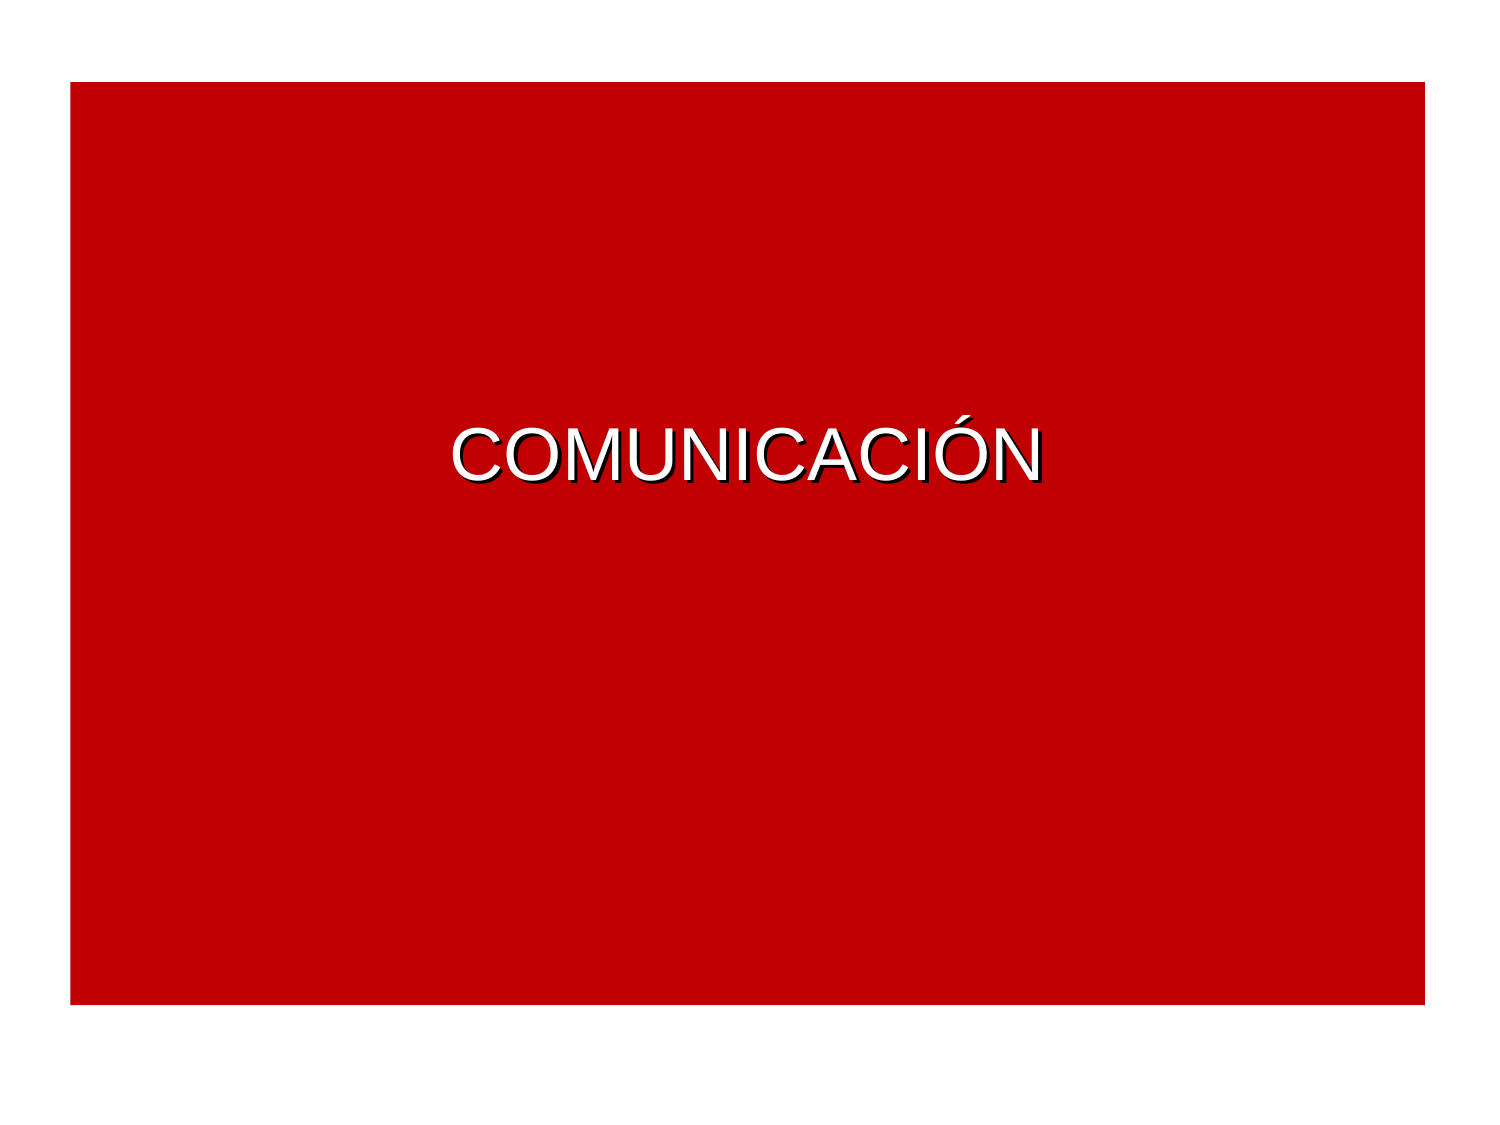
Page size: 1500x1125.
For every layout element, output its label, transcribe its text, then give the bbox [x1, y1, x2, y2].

list COMUNICACIÓN [70, 82, 1425, 1006]
